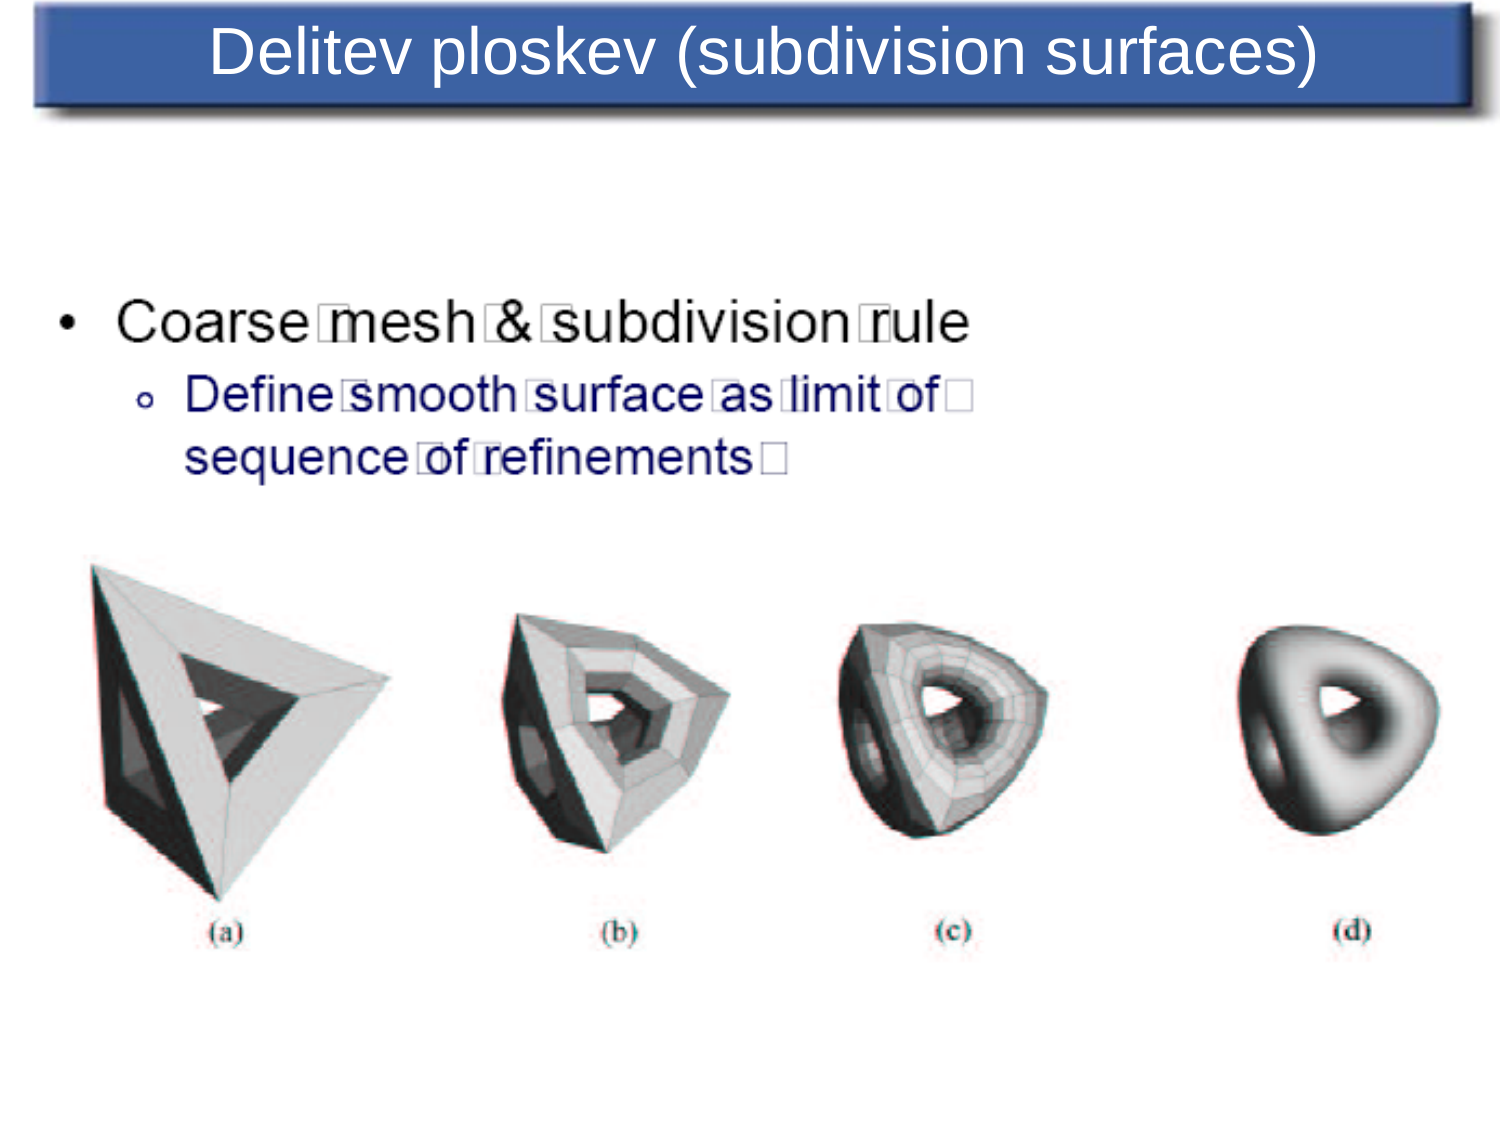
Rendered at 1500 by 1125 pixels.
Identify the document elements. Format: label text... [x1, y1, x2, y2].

picture [41, 278, 1465, 1075]
picture [32, 0, 1500, 127]
text_box Delitev ploskev (subdivision surfaces) [194, 0, 1336, 96]
